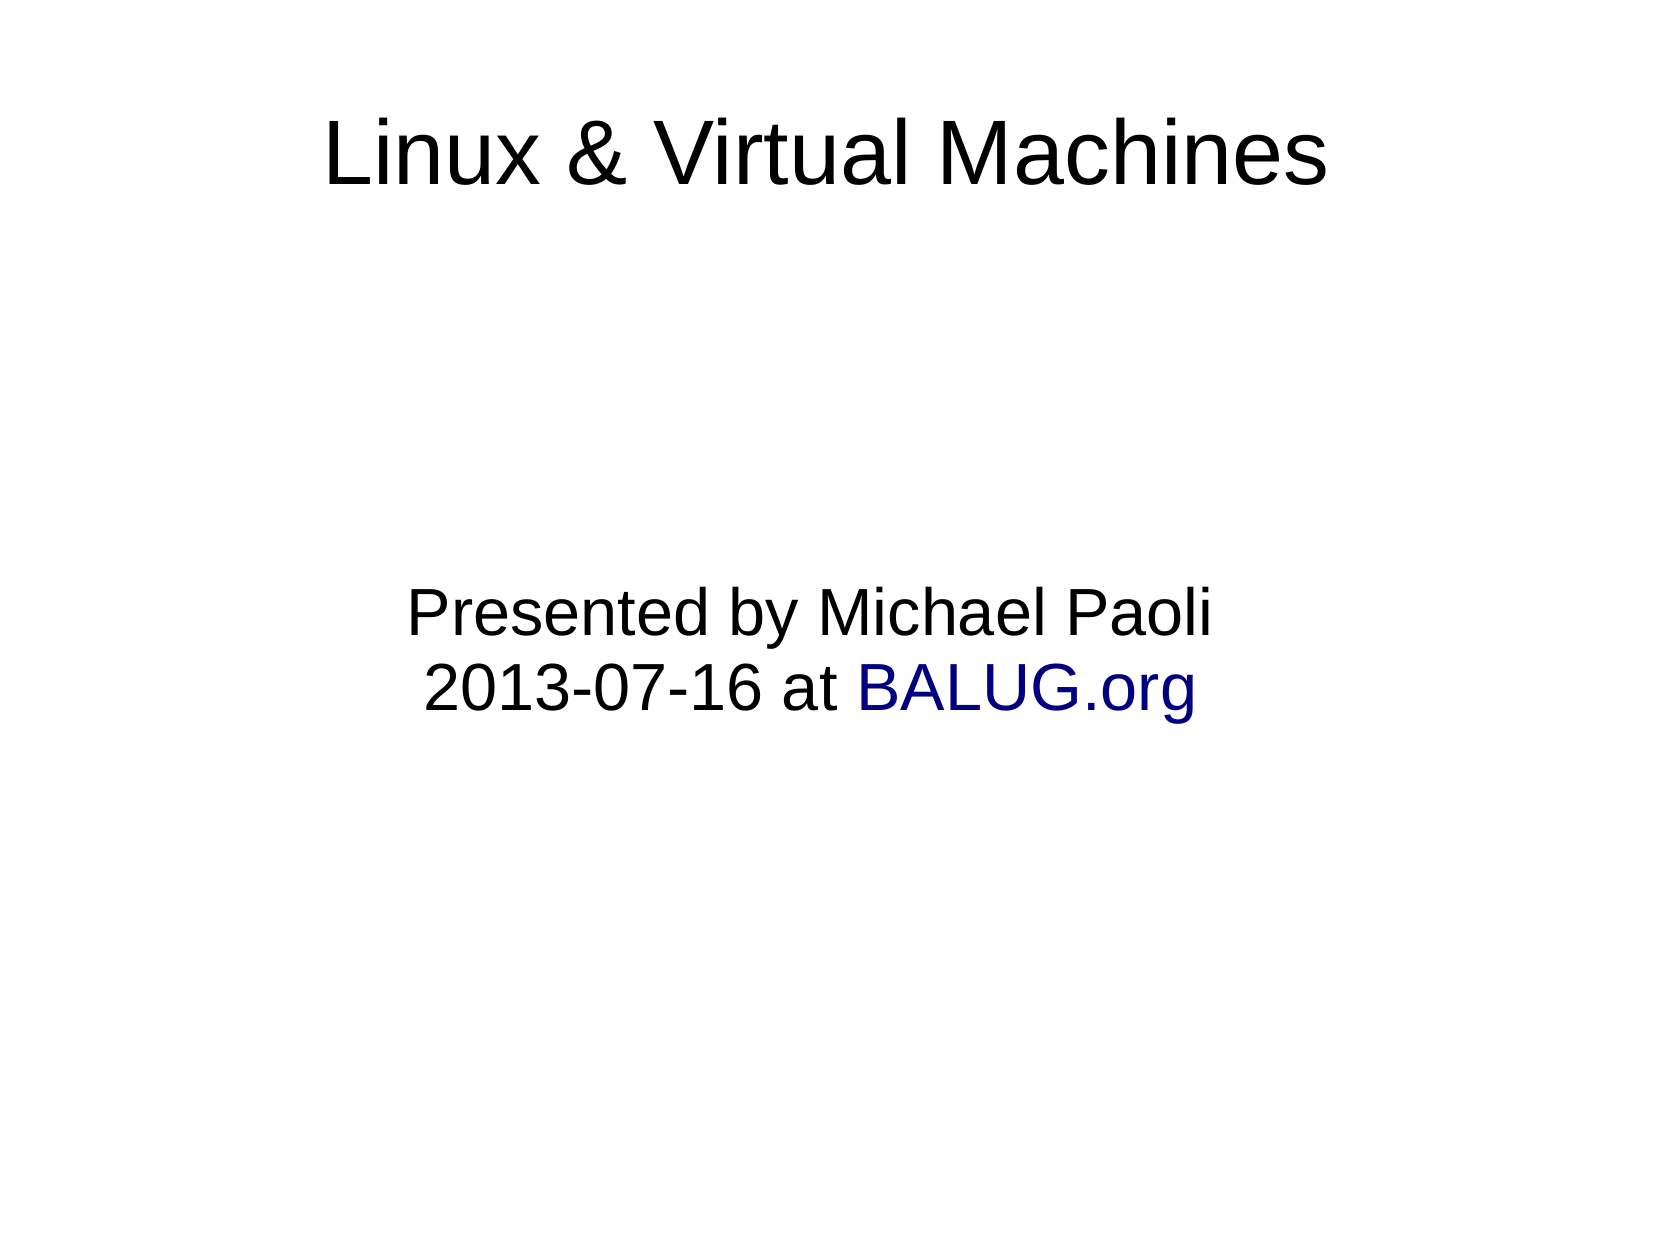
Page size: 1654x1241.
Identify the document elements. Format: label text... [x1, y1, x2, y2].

title Linux & Virtual Machines [82, 49, 1571, 257]
subtitle Presented by Michael Paoli 2013-07-16 at BALUG.org [82, 290, 1538, 1010]
